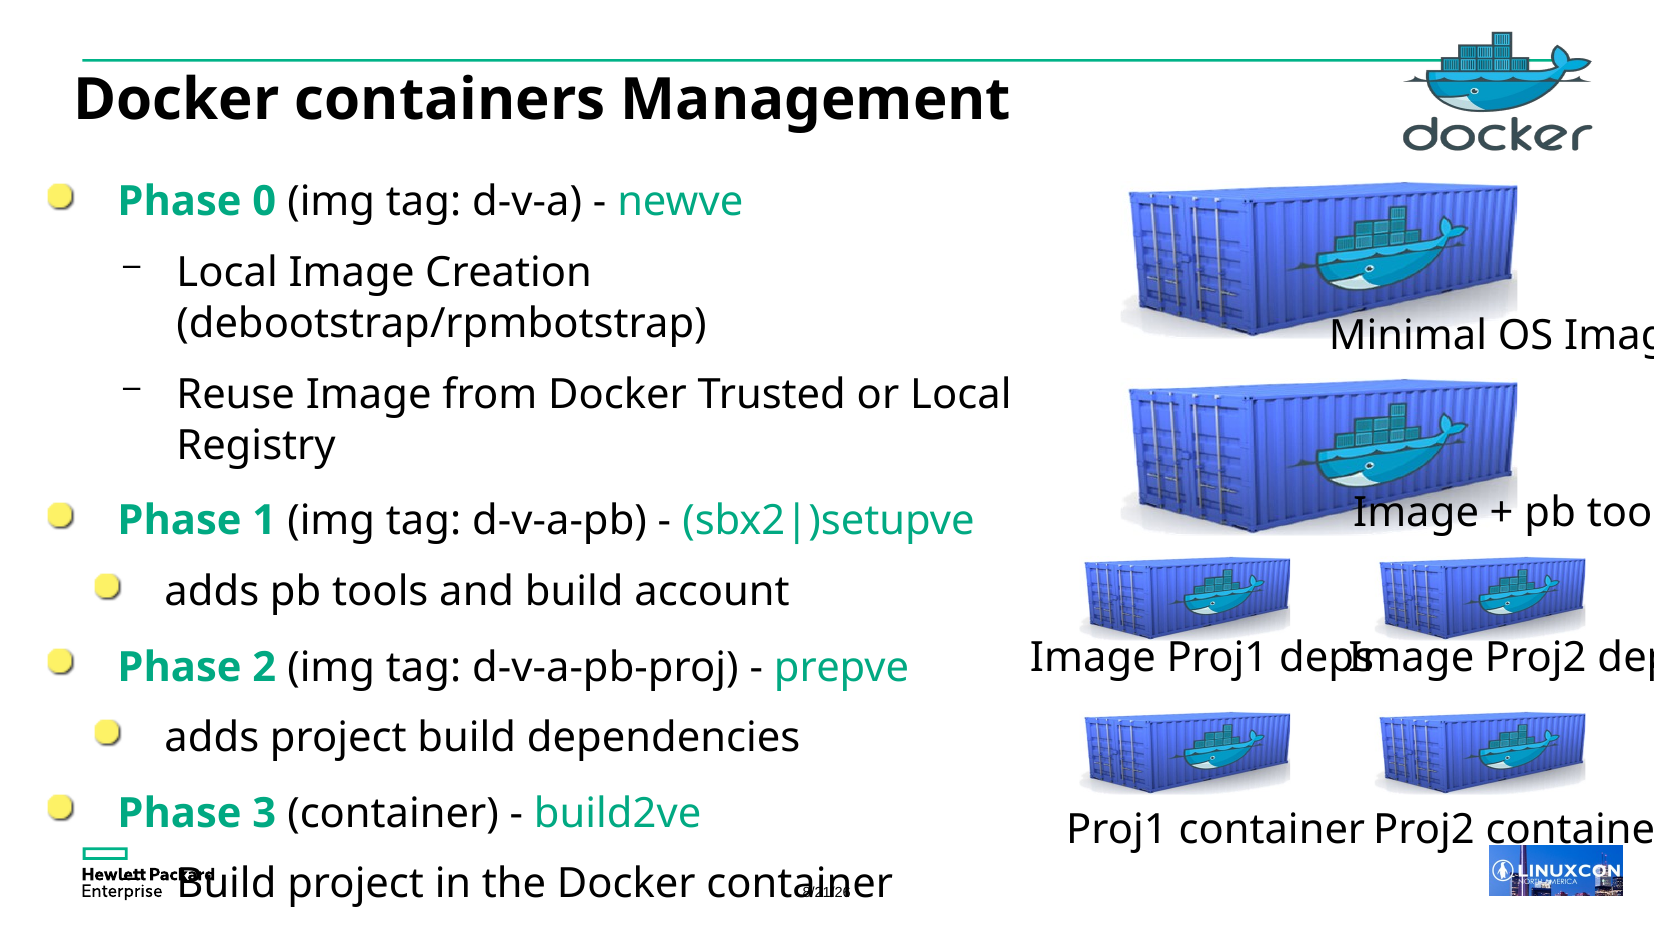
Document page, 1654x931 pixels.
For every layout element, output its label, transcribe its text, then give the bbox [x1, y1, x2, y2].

text_box Proj1 container [1051, 791, 1358, 881]
picture [1349, 470, 1363, 474]
picture [1364, 462, 1374, 470]
picture [1374, 564, 1586, 619]
text_box Minimal OS Image [1314, 297, 1654, 386]
picture [1374, 711, 1586, 791]
picture [1120, 378, 1518, 536]
picture [1120, 0, 1654, 339]
text_box Proj2 container [1358, 791, 1654, 881]
list Phase 0 (img tag: d-v-a) - newve Local Image Creation (debootstrap/rpmbotstrap) Reuse Image from Docker Trusted or Local Registry Phase 1 (img tag: d-v-a-pb) - (sbx2|)setupve adds pb tools and build account Phase 2 (img tag: d-v-a-pb-proj) - prepve adds project build dependencies Phase 3 (container) - build2ve Build project in the Docker container [34, 174, 1058, 862]
picture [1079, 556, 1291, 619]
picture [1079, 711, 1291, 791]
text_box Image + pb tools [1338, 474, 1654, 564]
text_box Image Proj1 deps [1015, 619, 1333, 708]
picture [1489, 881, 1623, 896]
text_box Image Proj2 deps [1333, 619, 1654, 708]
title Docker containers Management [73, 39, 1137, 161]
